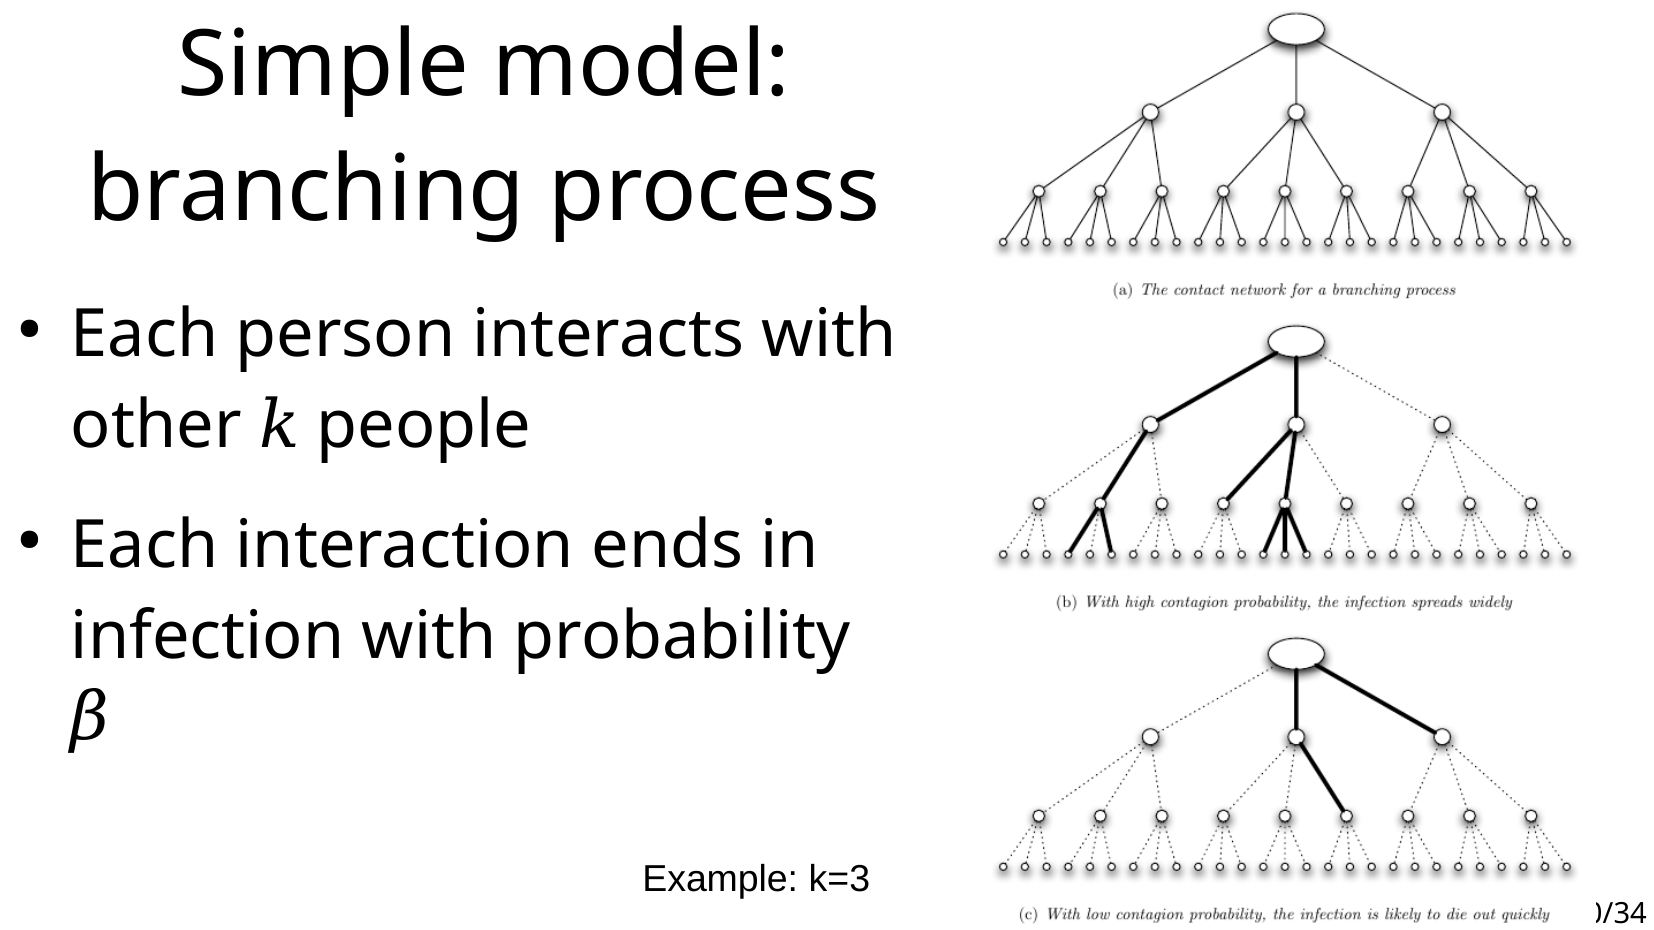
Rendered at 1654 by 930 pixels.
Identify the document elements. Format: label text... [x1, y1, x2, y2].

list Each person interacts with other k people Each interaction ends in infection with probability β [0, 284, 901, 930]
text_box Example: k=3 [390, 849, 886, 907]
title Simple model: branching process [0, 0, 969, 252]
picture [974, 1, 1596, 930]
